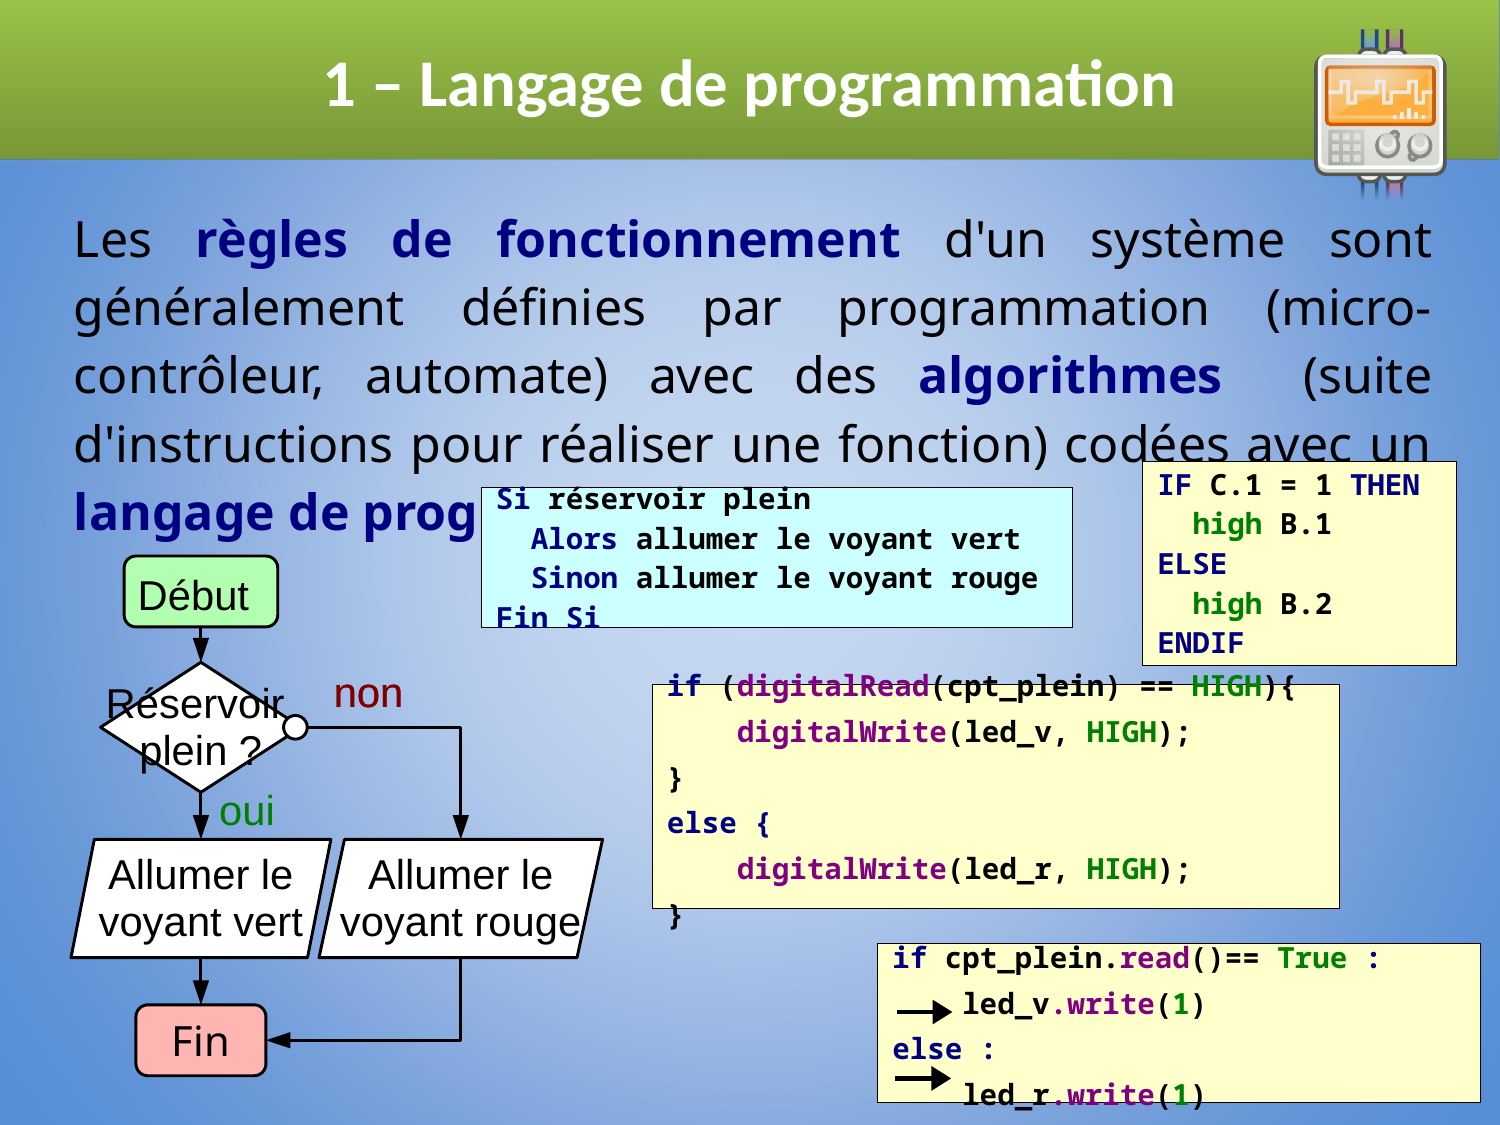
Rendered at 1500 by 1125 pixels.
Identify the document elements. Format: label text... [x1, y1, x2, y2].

text_box Allumer le voyant rouge [319, 839, 603, 958]
text_box Fin [135, 1004, 266, 1076]
text_box non [319, 662, 419, 728]
text_box Allumer le voyant vert [70, 839, 331, 958]
text_box Les règles de fonctionnement d'un système sont généralement définies par programmation (micro-contrôleur, automate) avec des algorithmes (suite d'instructions pour réaliser une fonction) codées avec un langage de programmation. [59, 196, 1447, 462]
text_box IF C.1 = 1 THEN high B.1 ELSE high B.2 ENDIF [1142, 461, 1457, 666]
text_box 1 – Langage de programmation [0, 0, 1500, 159]
text_box Réservoir plein ? [100, 662, 288, 792]
text_box Début [124, 556, 278, 627]
text_box oui [204, 780, 290, 846]
text_box if cpt_plein.read()== True : led_v.write(1) else : led_r.write(1) [877, 943, 1481, 1103]
text_box if (digitalRead(cpt_plein) == HIGH){ digitalWrite(led_v, HIGH); } else { digitalWrite(led_r, HIGH); } [652, 684, 1340, 909]
text_box Si réservoir plein Alors allumer le voyant vert Sinon allumer le voyant rouge Fin Si [481, 487, 1073, 628]
picture [0, 29, 1500, 1125]
text_box [283, 715, 308, 740]
